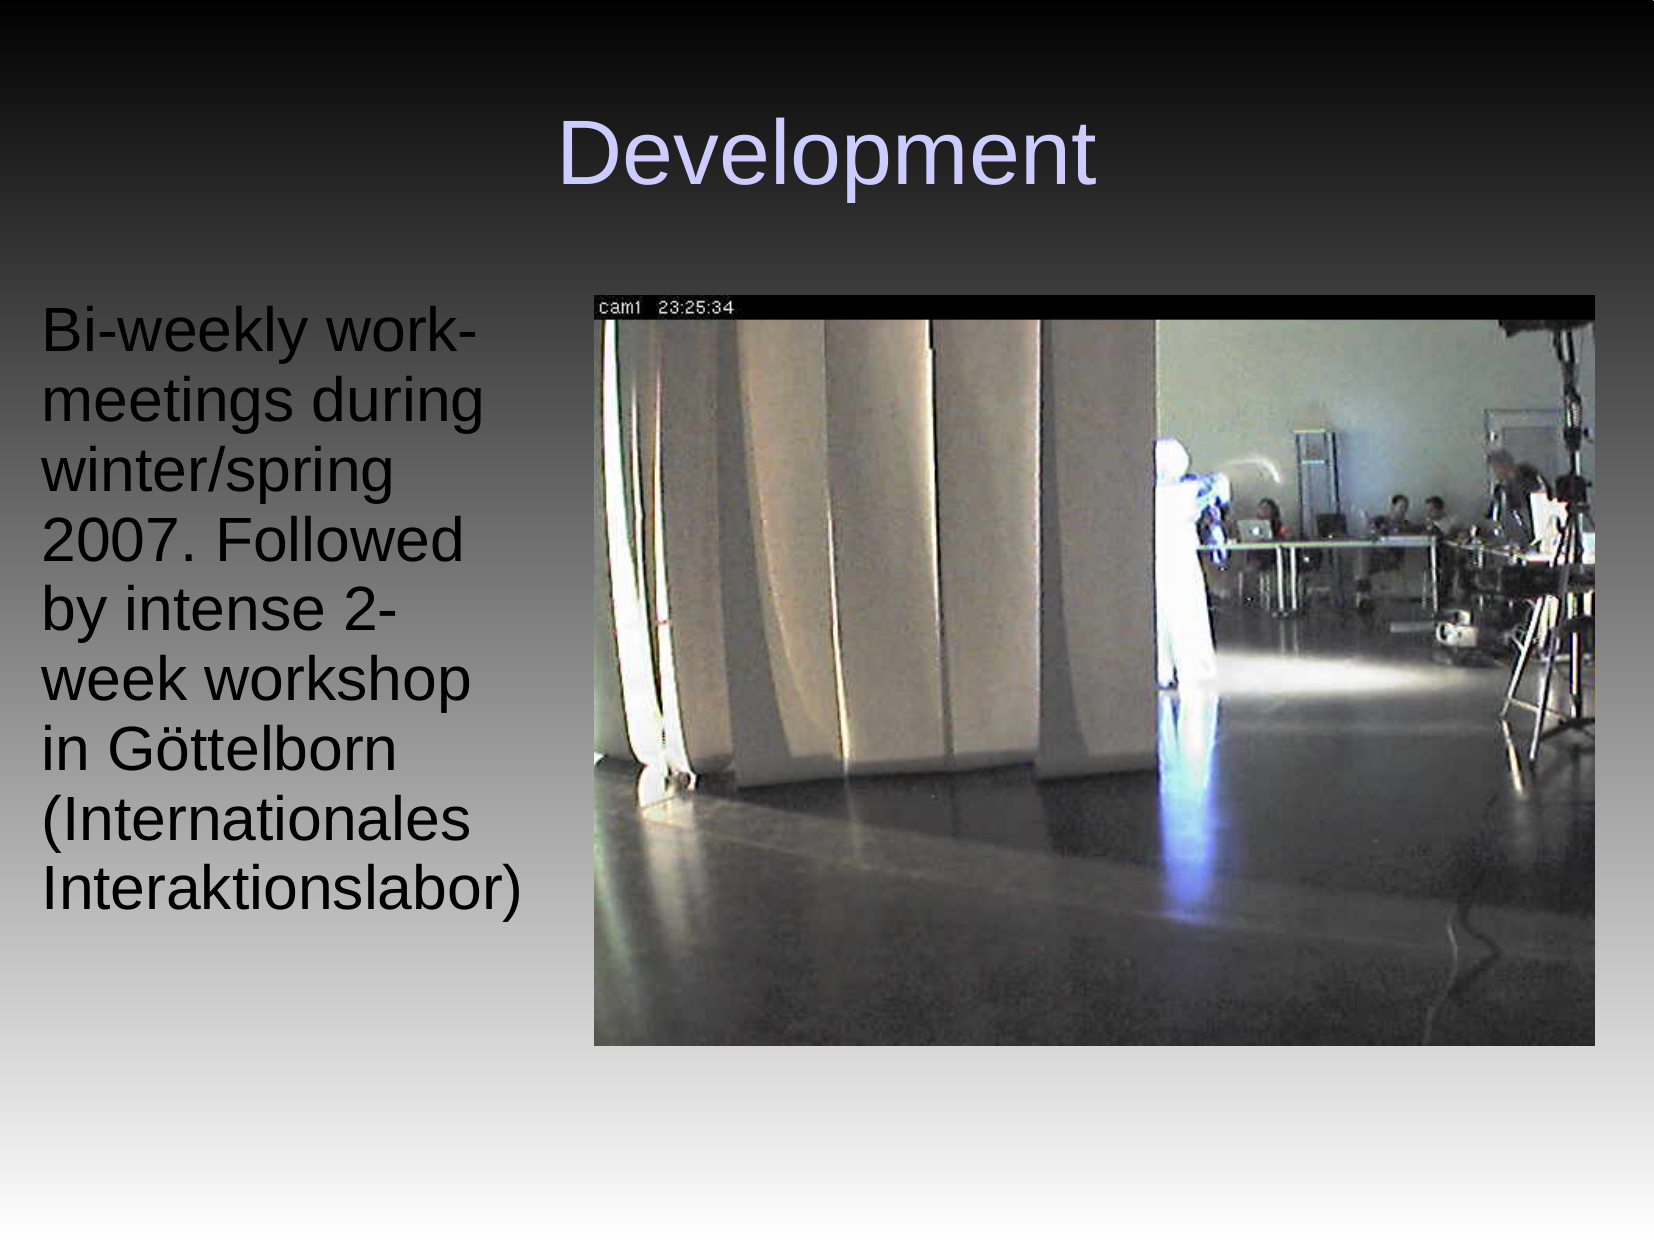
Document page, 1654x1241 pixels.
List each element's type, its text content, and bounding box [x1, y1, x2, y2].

picture [590, 295, 1595, 1109]
title Development [82, 49, 1571, 257]
list Bi-weekly work-meetings during winter/spring 2007. Followed by intense 2-week workshop in Göttelborn (Internationales Interaktionslabor) [41, 295, 532, 1114]
